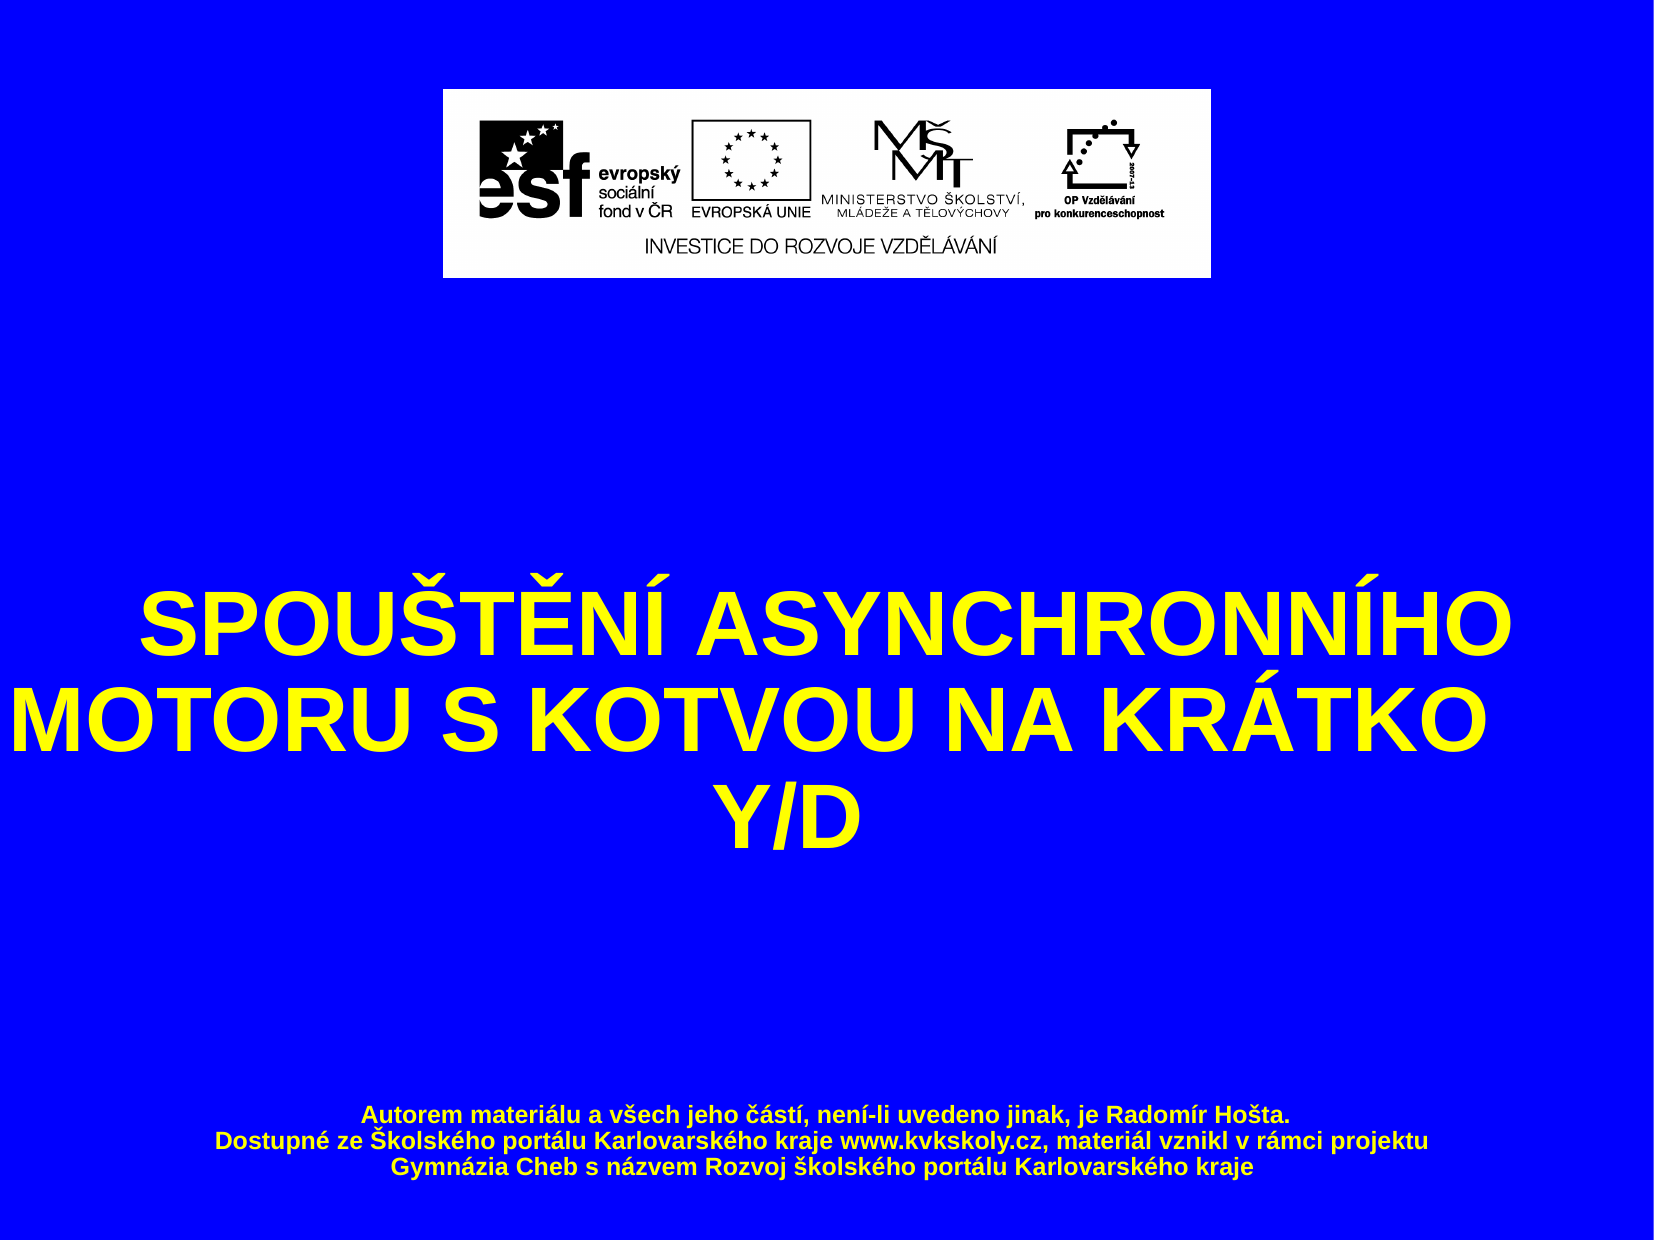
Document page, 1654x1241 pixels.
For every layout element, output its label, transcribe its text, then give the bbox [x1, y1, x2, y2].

text_box SPOUŠTĚNÍ ASYNCHRONNÍHO MOTORU S KOTVOU NA KRÁTKO Y/D Autorem materiálu a všech jeho částí, není-li uvedeno jinak, je Radomír Hošta. Dostupné ze Školského portálu Karlovarského kraje www.kvkskoly.cz, materiál vznikl v rámci projektu Gymnázia Cheb s názvem Rozvoj školského portálu Karlovarského kraje [0, 360, 1654, 1152]
picture [443, 90, 1211, 278]
